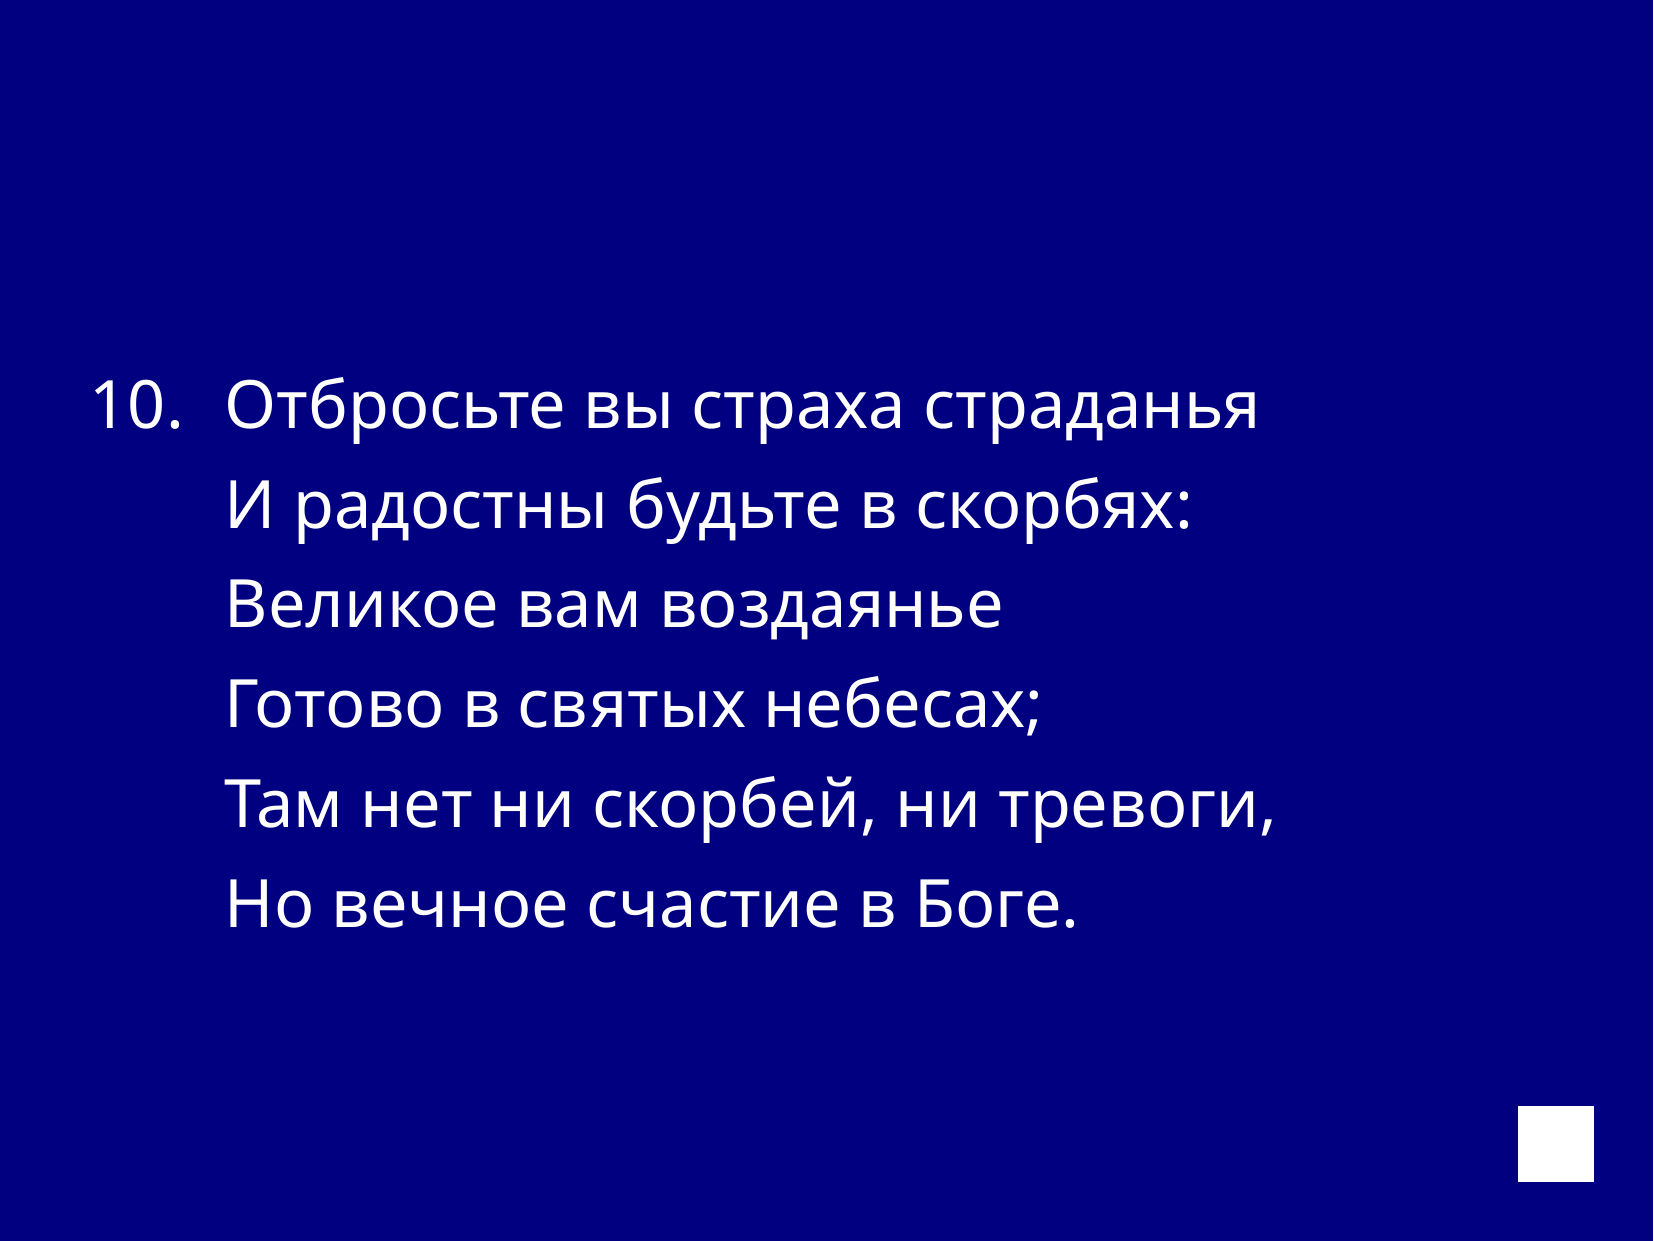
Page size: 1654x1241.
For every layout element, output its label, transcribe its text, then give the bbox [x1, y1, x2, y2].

text_box [1518, 1106, 1594, 1182]
text_box 10. Отбросьте вы страха страданья И радостны будьте в скорбях: Великое вам воздаянье Готово в святых небесах; Там нет ни скорбей, ни тревоги, Но вечное счастие в Боге. [75, 150, 1576, 1163]
